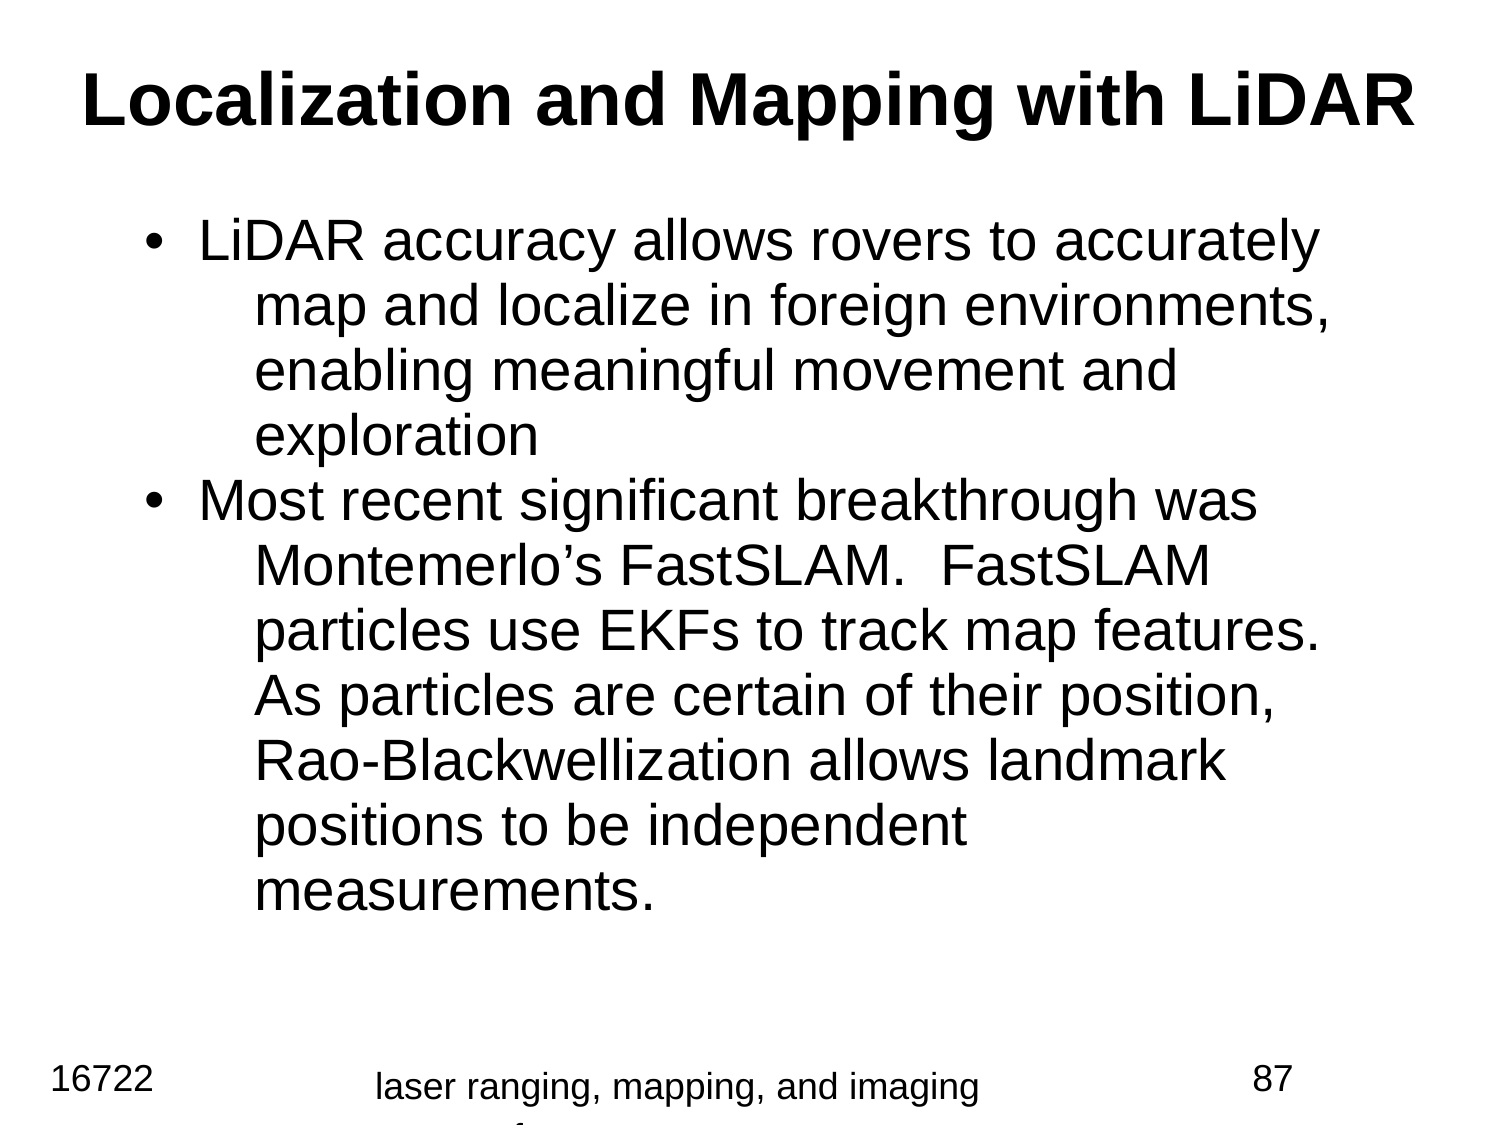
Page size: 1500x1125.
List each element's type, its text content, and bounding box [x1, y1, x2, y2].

list LiDAR accuracy allows rovers to accurately map and localize in foreign environments, enabling meaningful movement and exploration Most recent significant breakthrough was Montemerlo’s FastSLAM. FastSLAM particles use EKFs to track map features. As particles are certain of their position, Rao-Blackwellization allows landmark positions to be independent measurements. [112, 200, 1375, 800]
slide_number 16722 [24, 1050, 350, 1100]
slide_number <number>7 [1237, 1050, 1425, 1100]
footer laser ranging, mapping, and imaging systems for exploration robots [350, 1050, 1100, 1100]
title Localization and Mapping with LiDAR [24, 37, 1475, 163]
